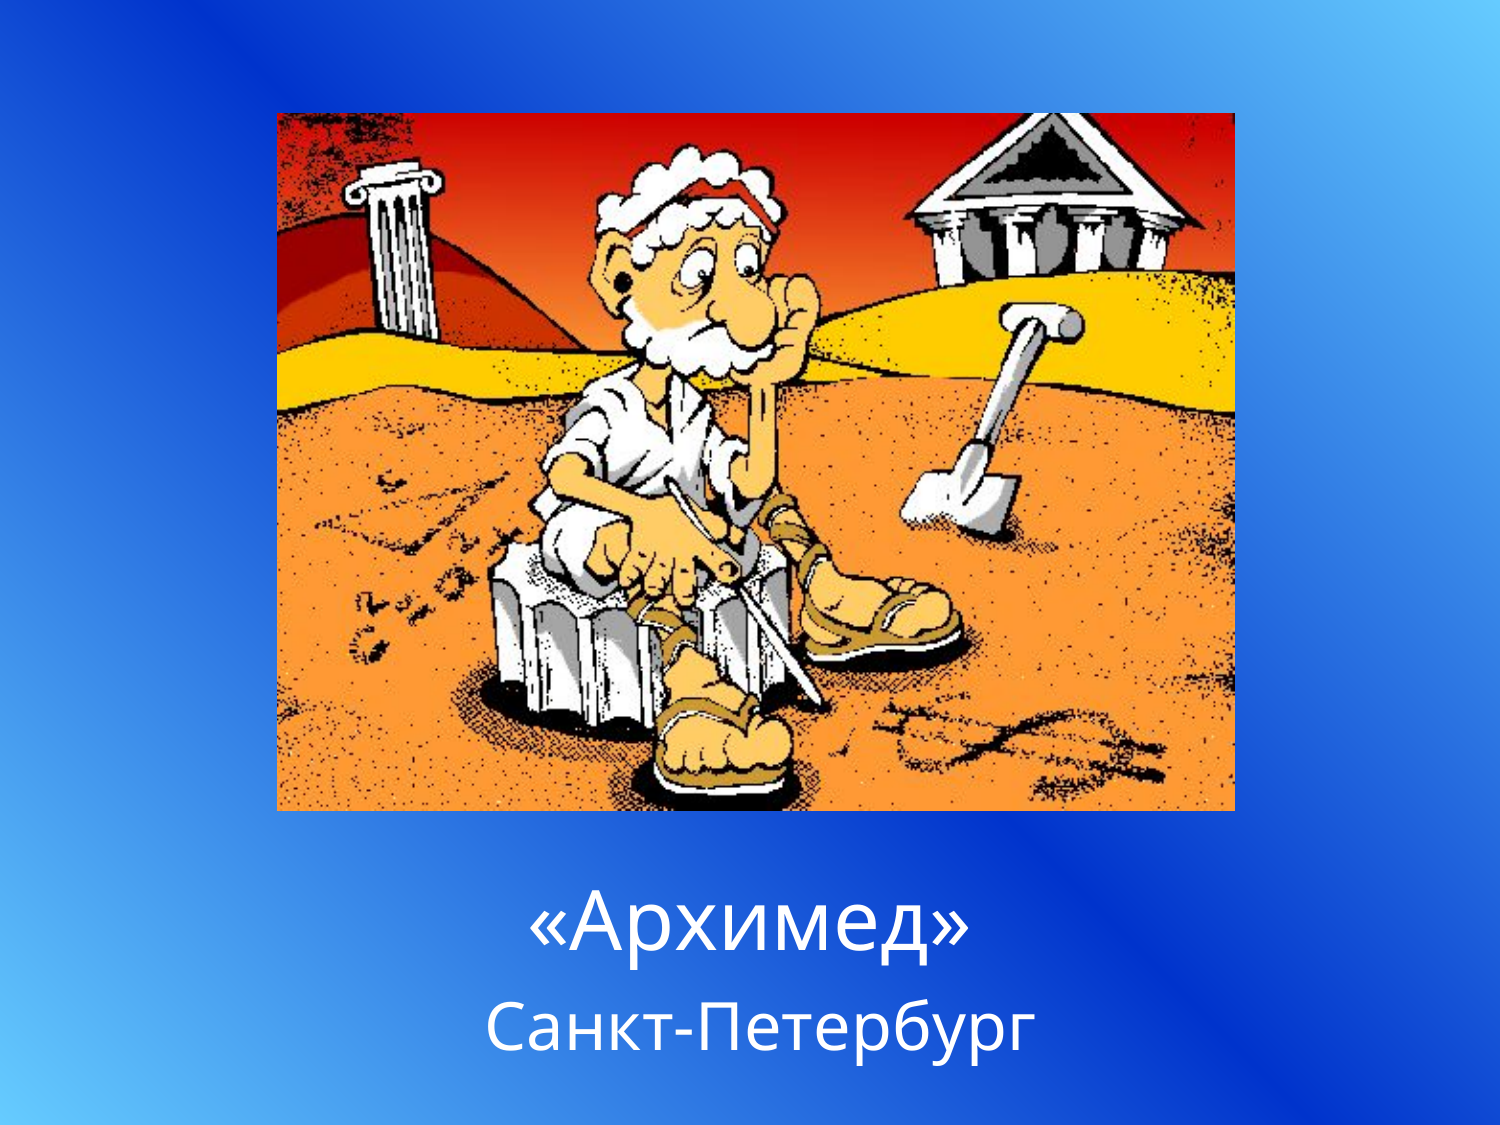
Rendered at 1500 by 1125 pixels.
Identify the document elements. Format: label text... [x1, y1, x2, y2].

text_box «Архимед» Санкт-Петербург [112, 846, 1388, 1088]
picture [277, 113, 1235, 811]
